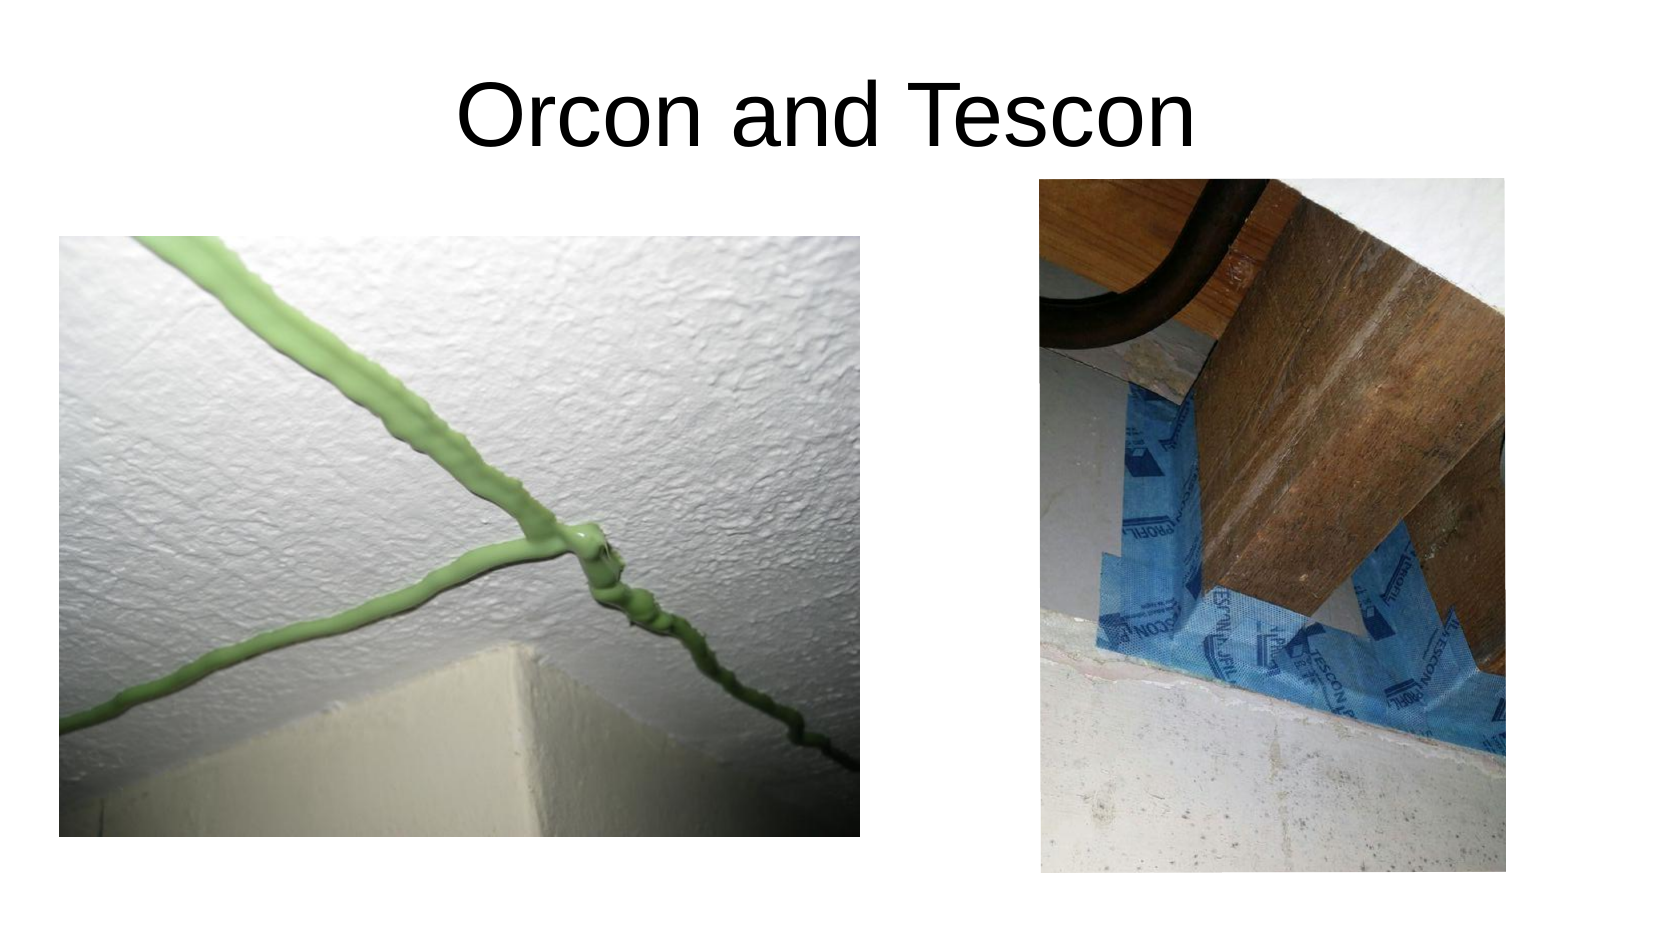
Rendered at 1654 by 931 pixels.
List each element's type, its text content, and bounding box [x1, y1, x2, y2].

picture [1038, 177, 1506, 873]
title Orcon and Tescon [82, 37, 1571, 193]
picture [59, 236, 860, 837]
